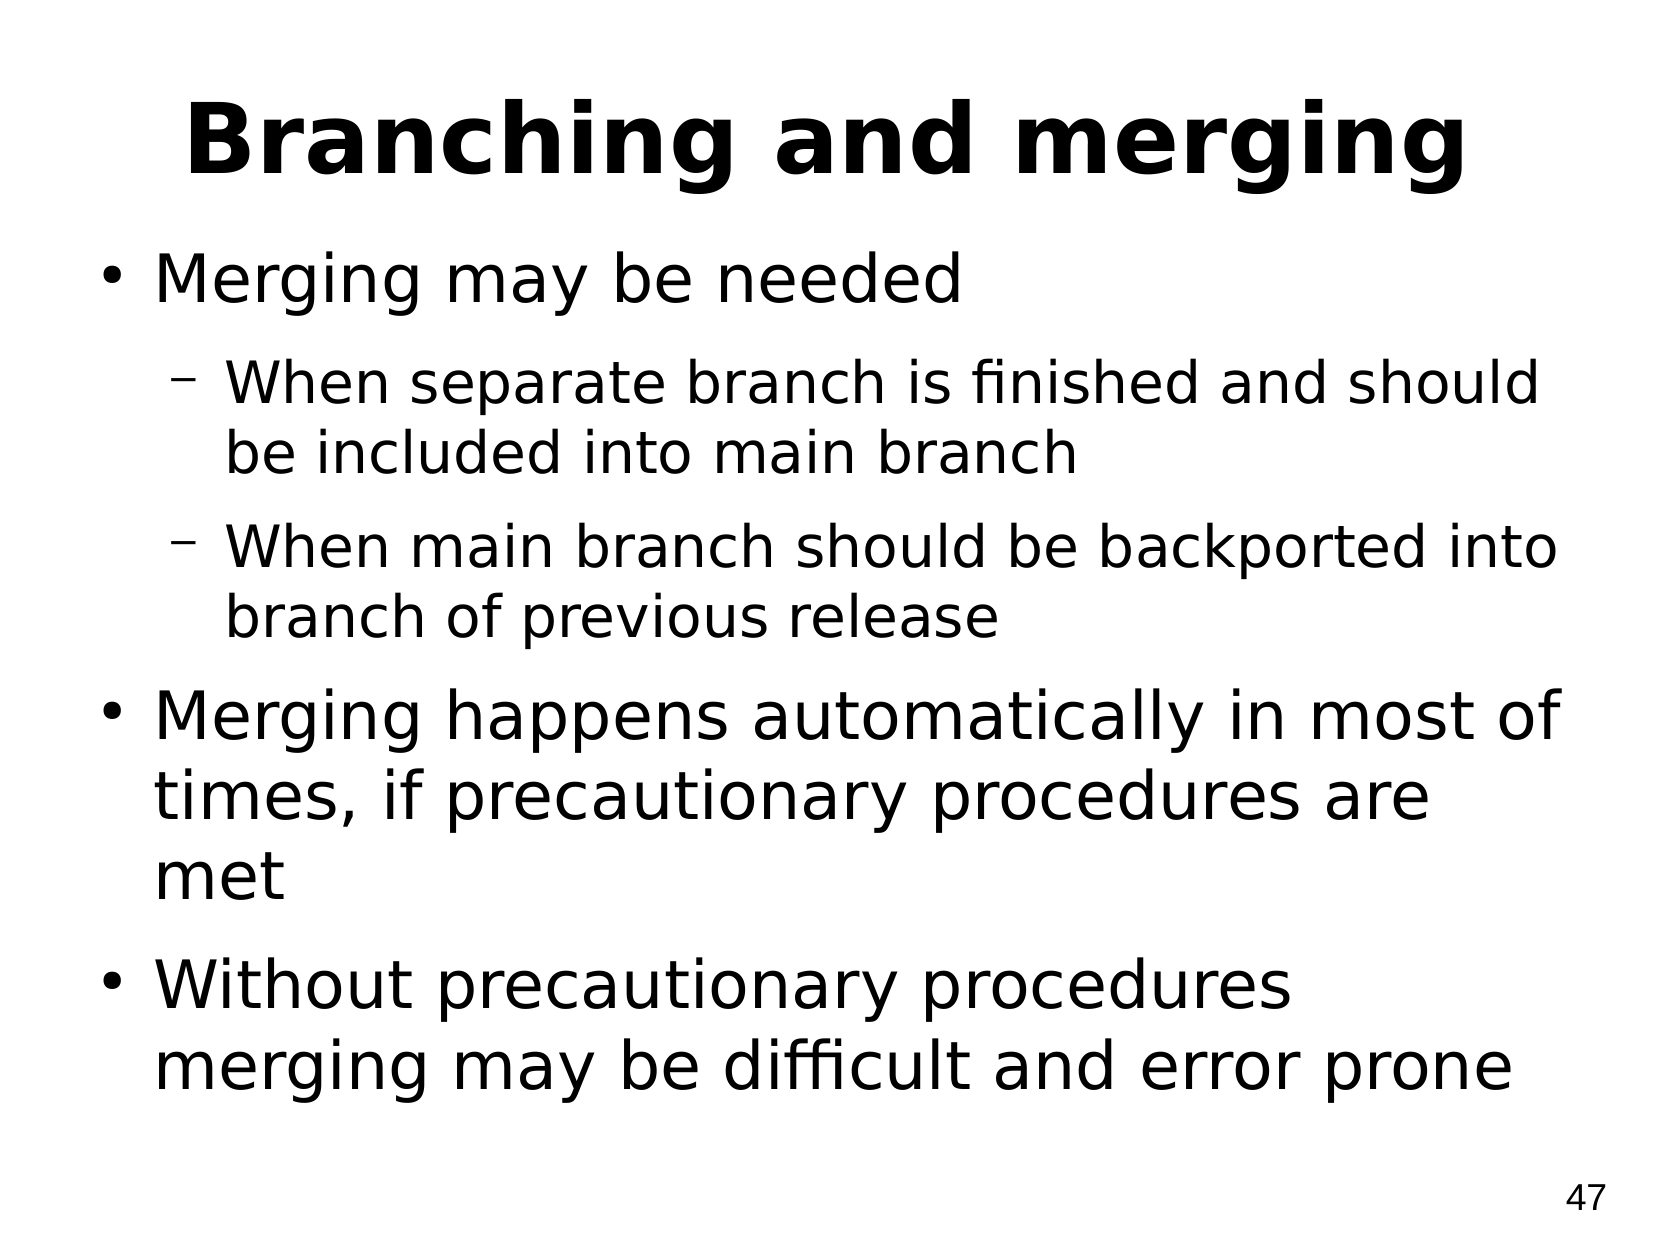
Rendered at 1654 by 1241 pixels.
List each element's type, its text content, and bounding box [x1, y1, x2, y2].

list Merging may be needed When separate branch is finished and should be included into main branch When main branch should be backported into branch of previous release Merging happens automatically in most of times, if precautionary procedures are met Without precautionary procedures merging may be difficult and error prone [82, 236, 1571, 1205]
title Branching and merging [82, 61, 1571, 207]
